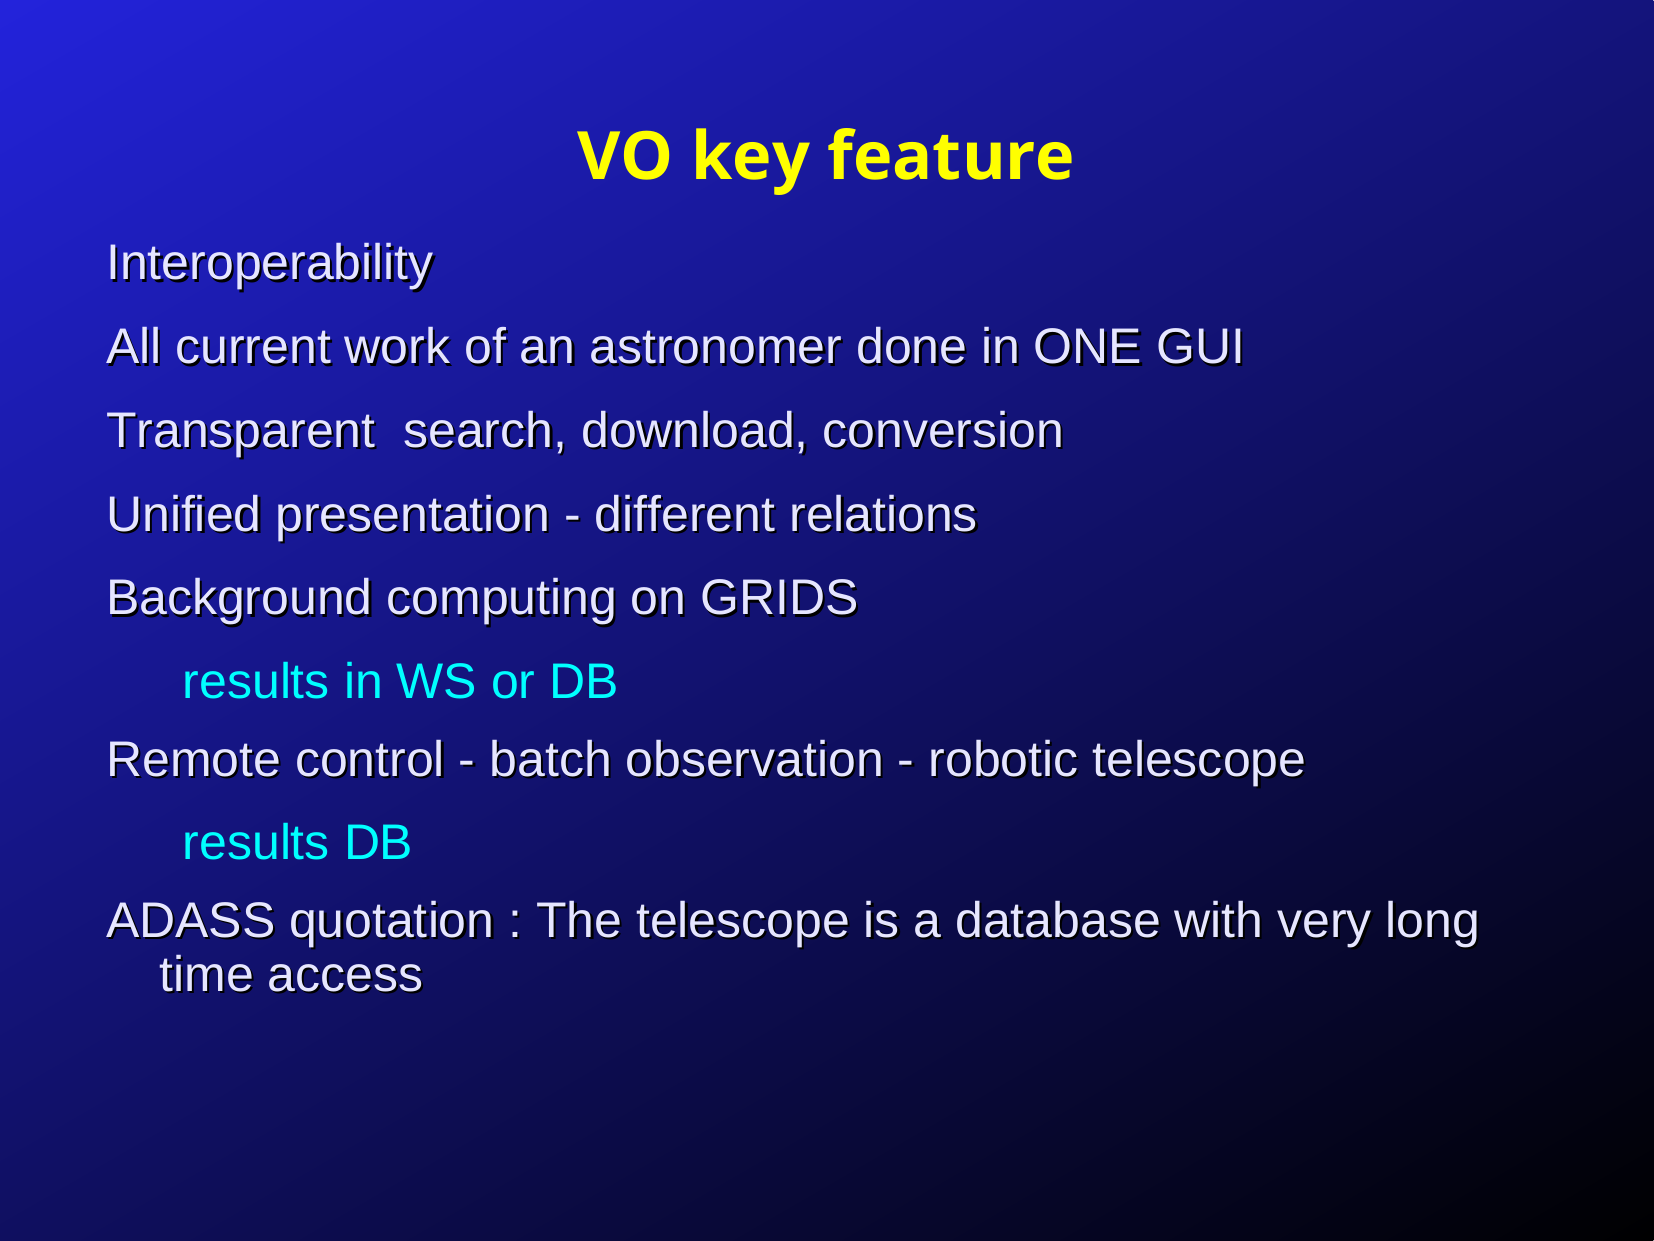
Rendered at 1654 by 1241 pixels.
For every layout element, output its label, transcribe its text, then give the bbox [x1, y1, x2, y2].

title VO key feature [82, 49, 1571, 257]
list Interoperability All current work of an astronomer done in ONE GUI Transparent search, download, conversion Unified presentation - different relations Background computing on GRIDS results in WS or DB Remote control - batch observation - robotic telescope results DB ADASS quotation : The telescope is a database with very long time access [88, 236, 1577, 1044]
